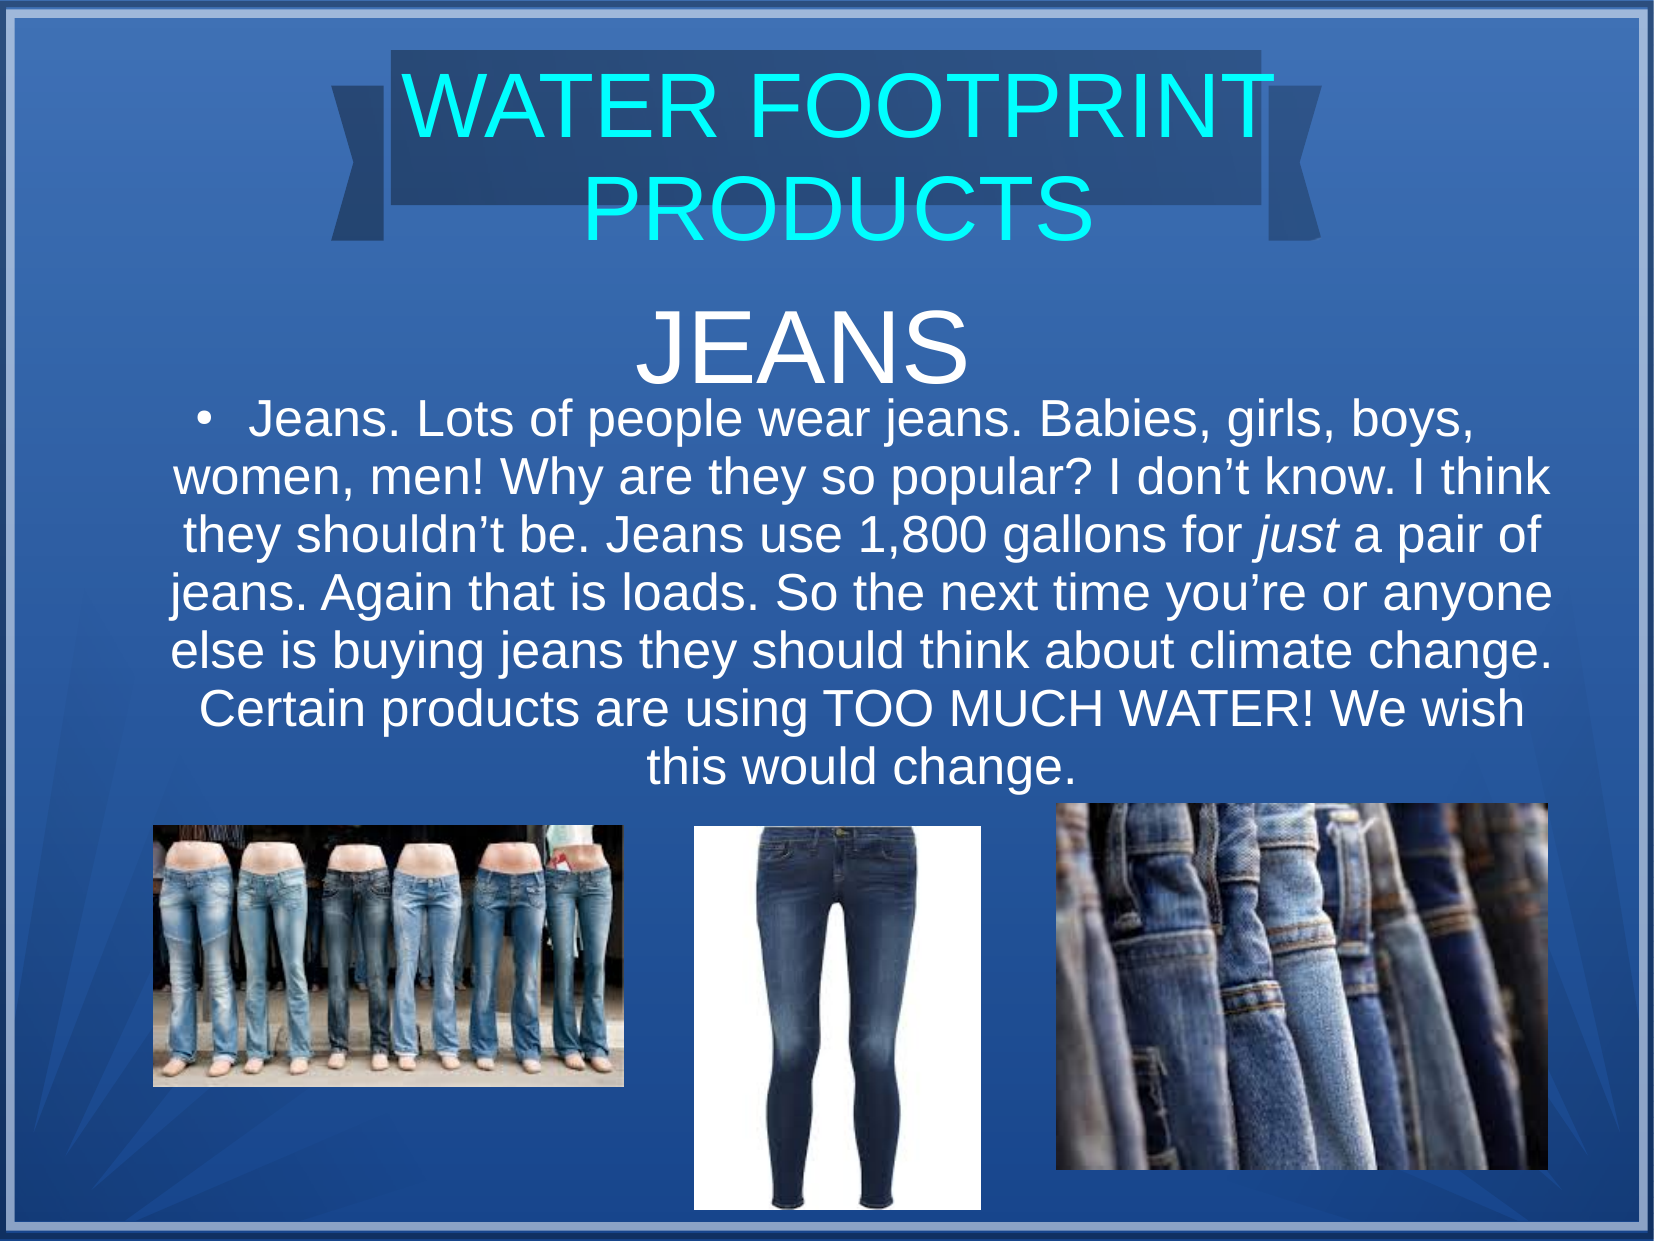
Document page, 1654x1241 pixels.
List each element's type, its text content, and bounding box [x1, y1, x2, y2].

picture [153, 825, 624, 1087]
picture [694, 826, 981, 1210]
list JEANS [23, 289, 1512, 747]
title WATER FOOTPRINT PRODUCTS [389, 54, 1288, 260]
picture [1056, 803, 1548, 1170]
list Jeans. Lots of people wear jeans. Babies, girls, boys, women, men! Why are they so popular? I don’t know. I think they shouldn’t be. Jeans use 1,800 gallons for just a pair of jeans. Again that is loads. So the next time you’re or anyone else is buying jeans they should think about climate change. Certain products are using TOO MUCH WATER! We wish this would change. [82, 389, 1571, 721]
